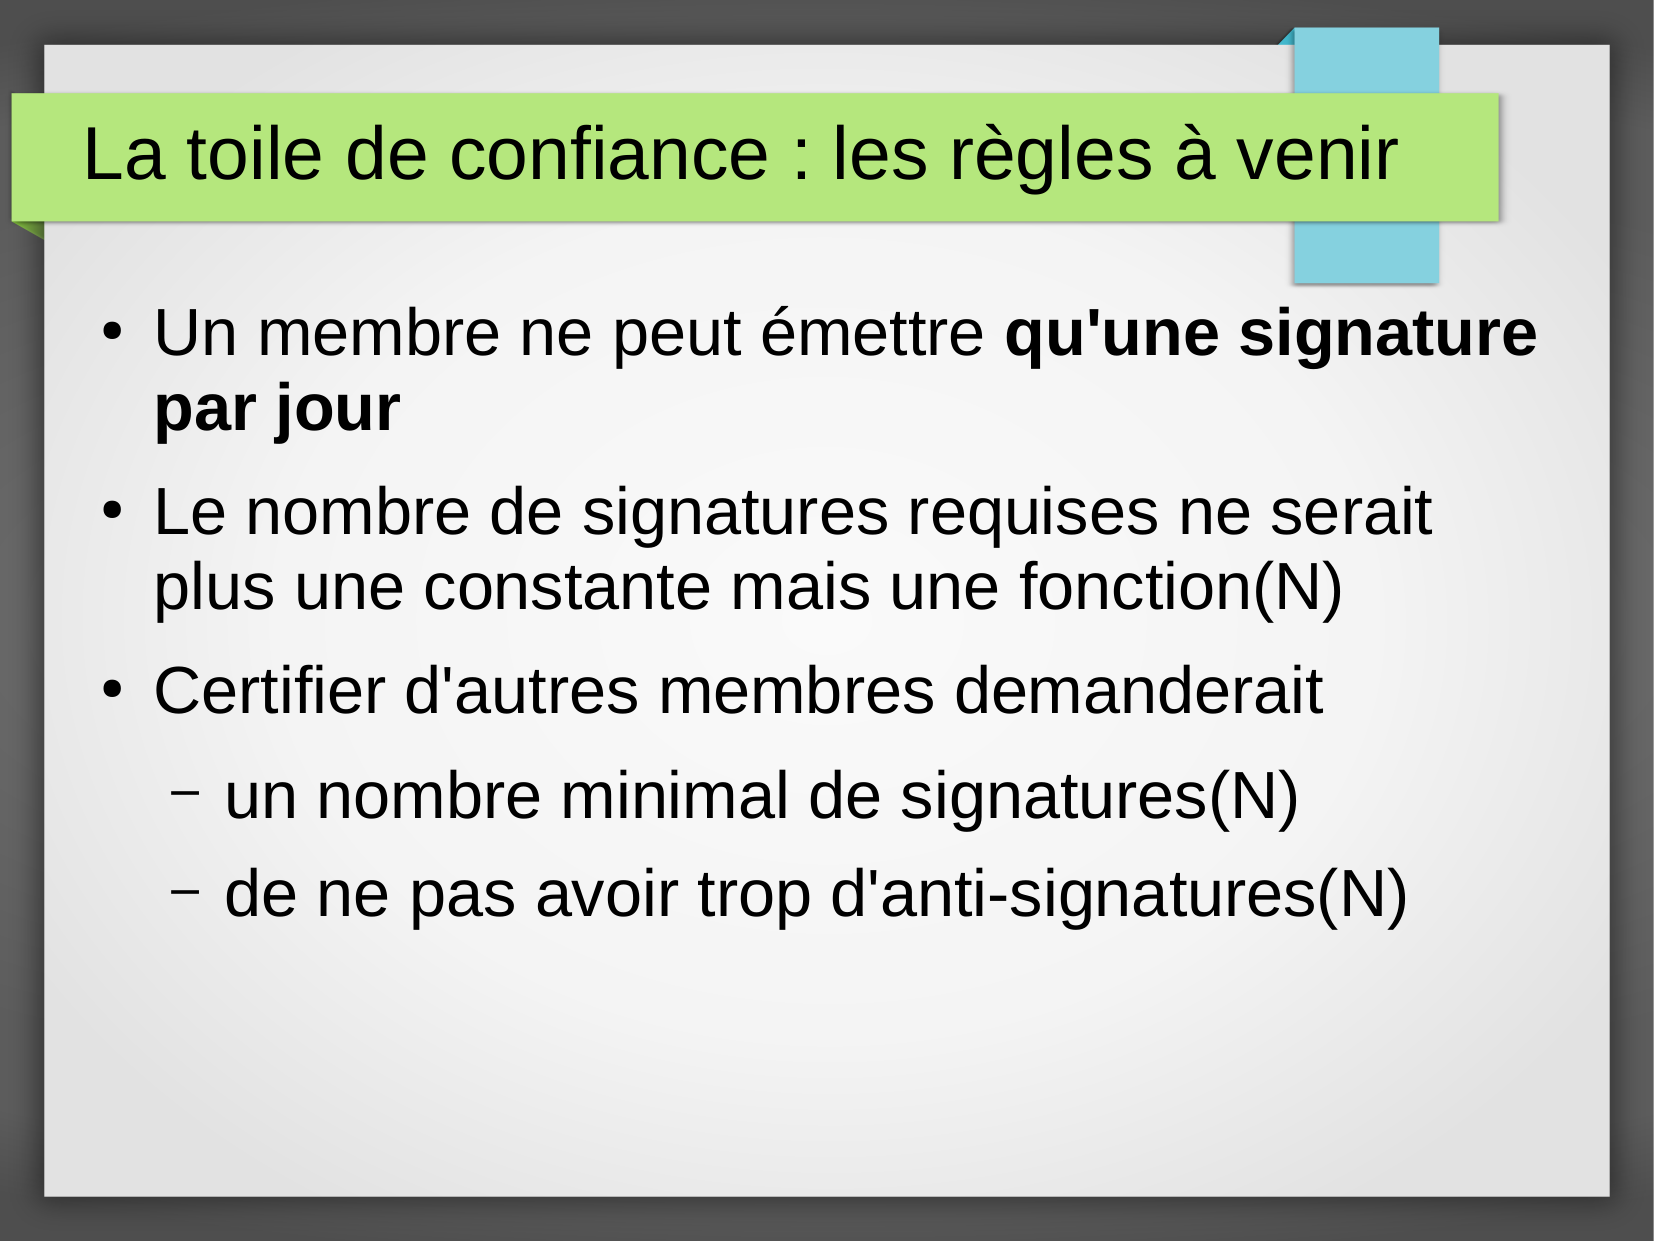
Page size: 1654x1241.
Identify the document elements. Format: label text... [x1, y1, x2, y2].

title La toile de confiance : les règles à venir [82, 94, 1489, 213]
list Un membre ne peut émettre qu'une signature par jour Le nombre de signatures requises ne serait plus une constante mais une fonction(N) Certifier d'autres membres demanderait un nombre minimal de signatures(N) de ne pas avoir trop d'anti-signatures(N) [82, 295, 1571, 1015]
picture [0, 0, 1654, 1241]
